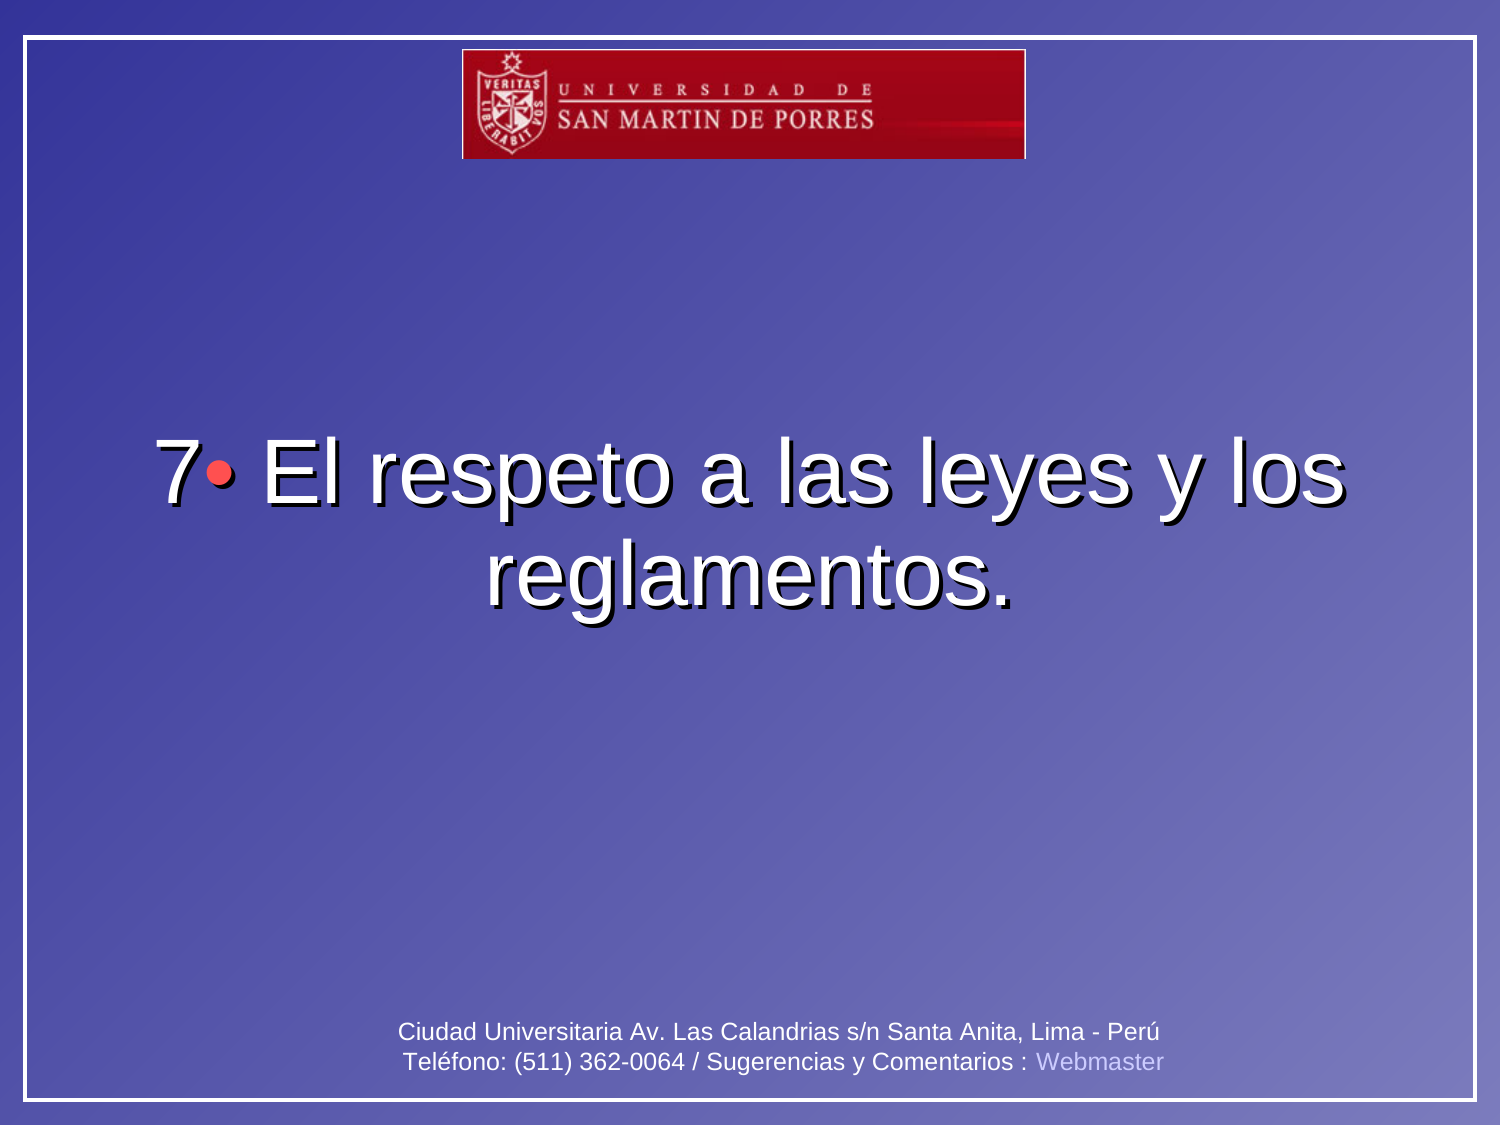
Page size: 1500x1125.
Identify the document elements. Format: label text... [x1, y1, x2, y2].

title 7• El respeto a las leyes y los reglamentos. [0, 412, 1500, 648]
picture [462, 49, 1026, 159]
